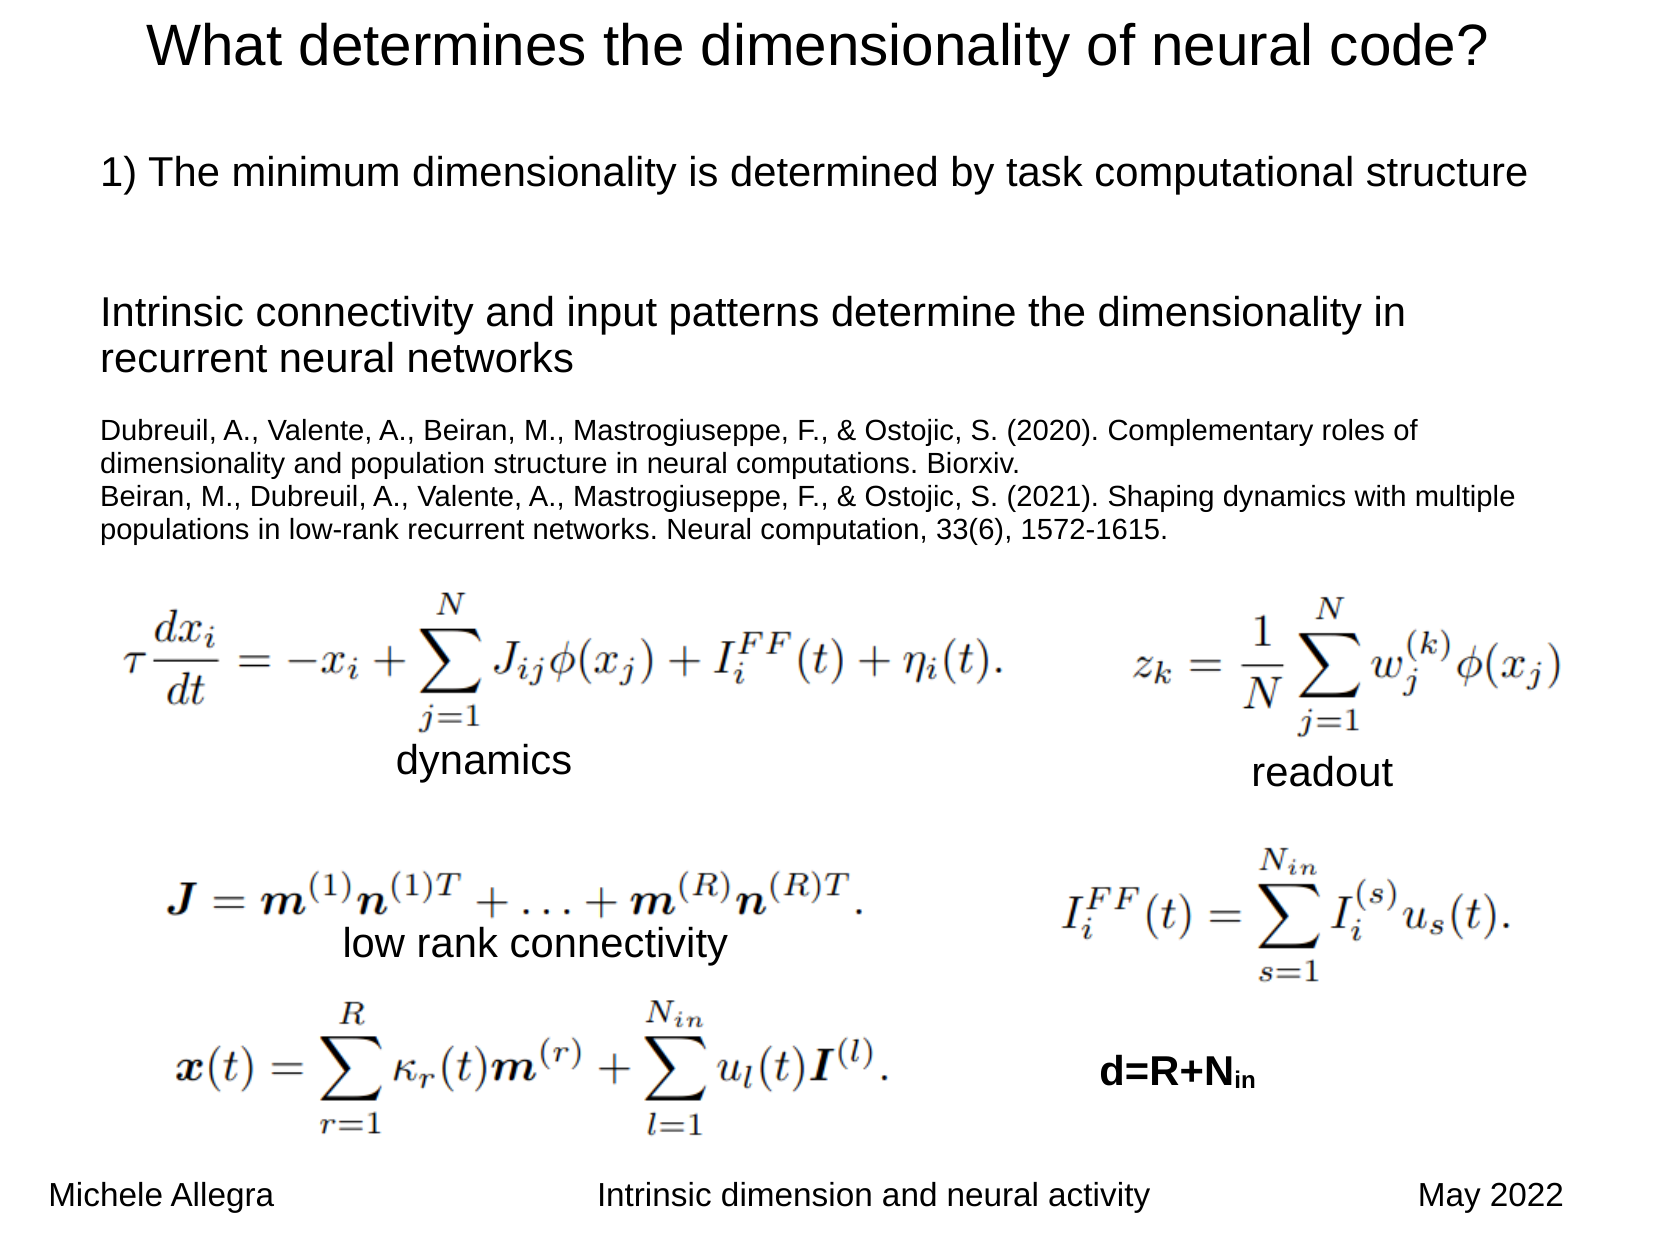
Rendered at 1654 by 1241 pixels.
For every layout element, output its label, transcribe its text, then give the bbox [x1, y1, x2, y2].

text_box d=R+Nin [1084, 1040, 1354, 1148]
text_box readout [1236, 741, 1460, 849]
text_box Michele Allegra Intrinsic dimension and neural activity May 2022 [33, 1168, 1603, 1221]
text_box 1) The minimum dimensionality is determined by task computational structure Intrinsic connectivity and input patterns determine the dimensionality in recurrent neural networks Dubreuil, A., Valente, A., Beiran, M., Mastrogiuseppe, F., & Ostojic, S. (2020). Complementary roles of dimensionality and population structure in neural computations. Biorxiv. Beiran, M., Dubreuil, A., Valente, A., Mastrogiuseppe, F., & Ostojic, S. (2021). Shaping dynamics with multiple populations in low-rank recurrent networks. Neural computation, 33(6), 1572-1615. [85, 141, 1582, 552]
picture [60, 557, 1068, 748]
picture [1091, 563, 1581, 743]
picture [122, 823, 915, 938]
text_box low rank connectivity [327, 912, 776, 978]
picture [125, 960, 928, 1168]
text_box dynamics [381, 729, 829, 799]
title What determines the dimensionality of neural code? [82, 0, 1571, 96]
picture [1013, 817, 1549, 1008]
